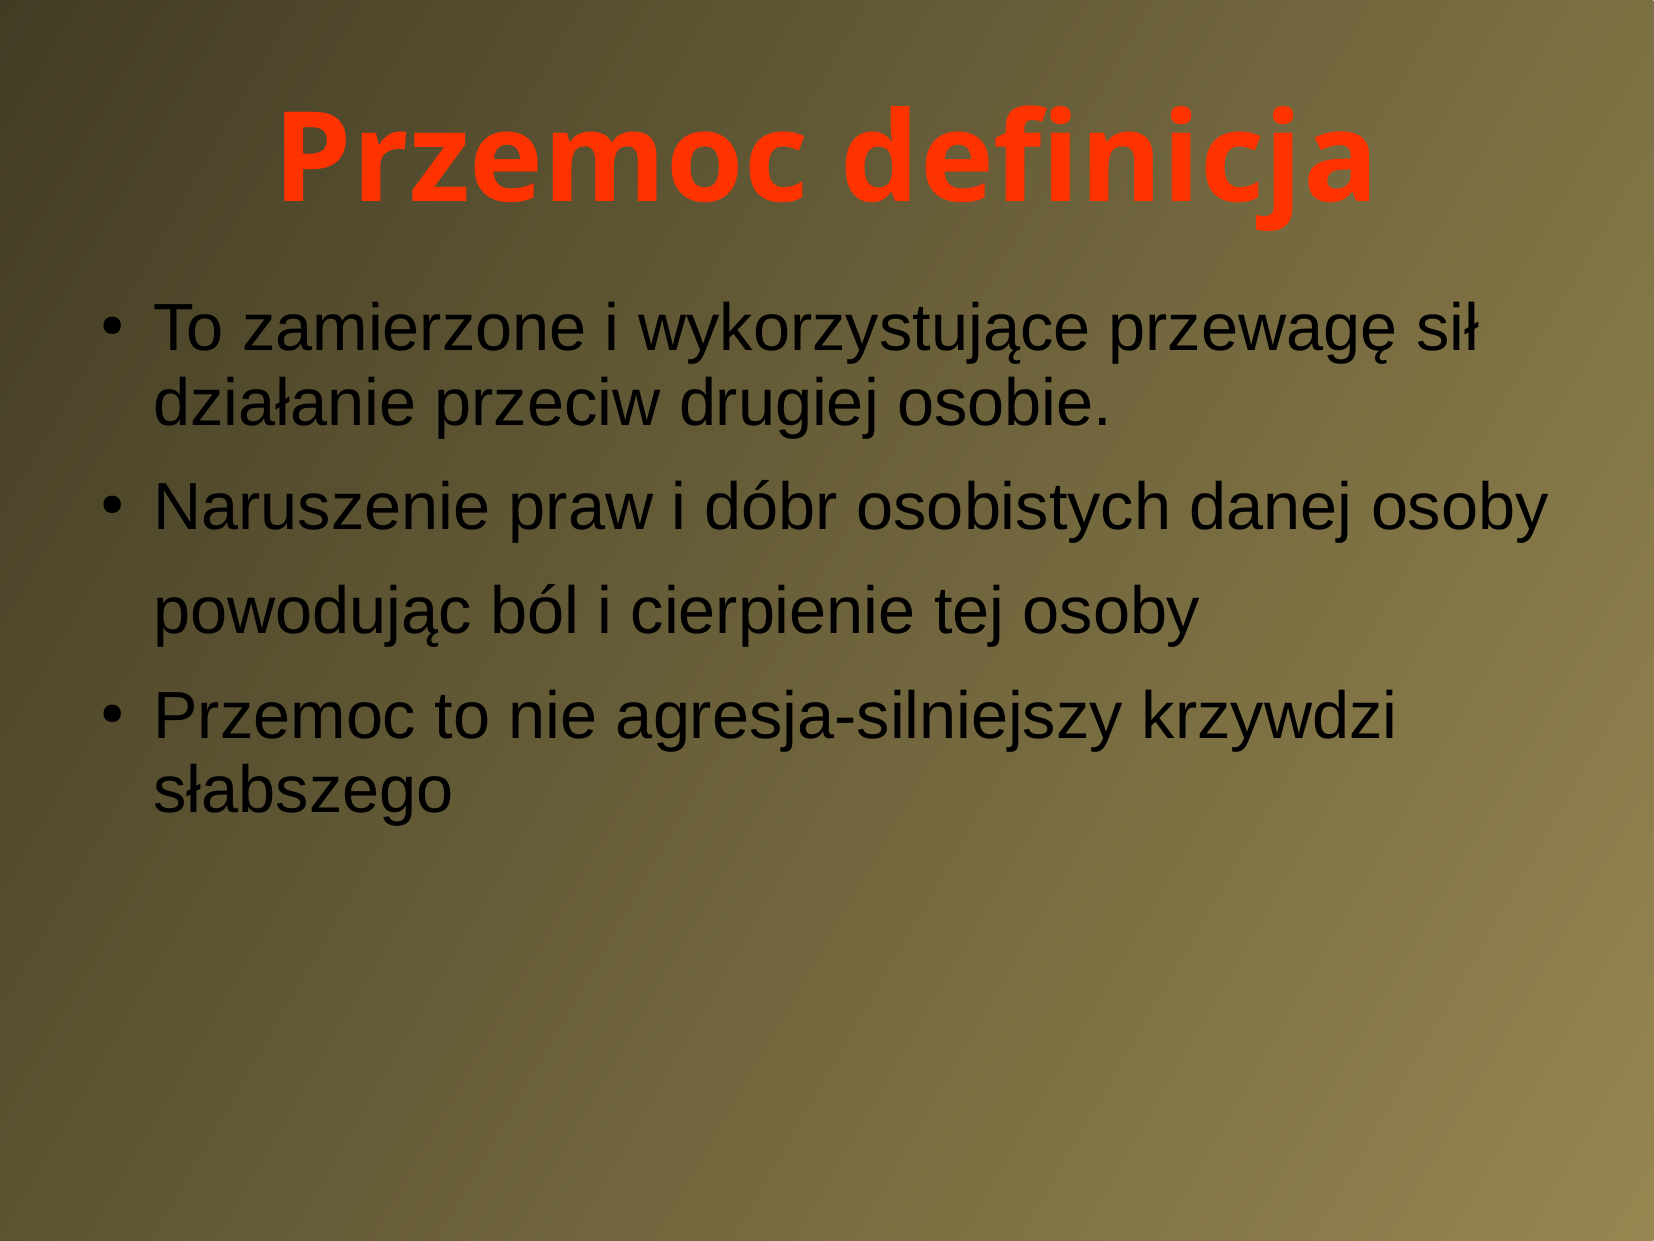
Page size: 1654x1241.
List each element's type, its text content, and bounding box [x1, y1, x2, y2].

list To zamierzone i wykorzystujące przewagę sił działanie przeciw drugiej osobie. Naruszenie praw i dóbr osobistych danej osoby powodując ból i cierpienie tej osoby Przemoc to nie agresja-silniejszy krzywdzi słabszego [82, 290, 1571, 1010]
title Przemoc definicja [82, 49, 1571, 257]
